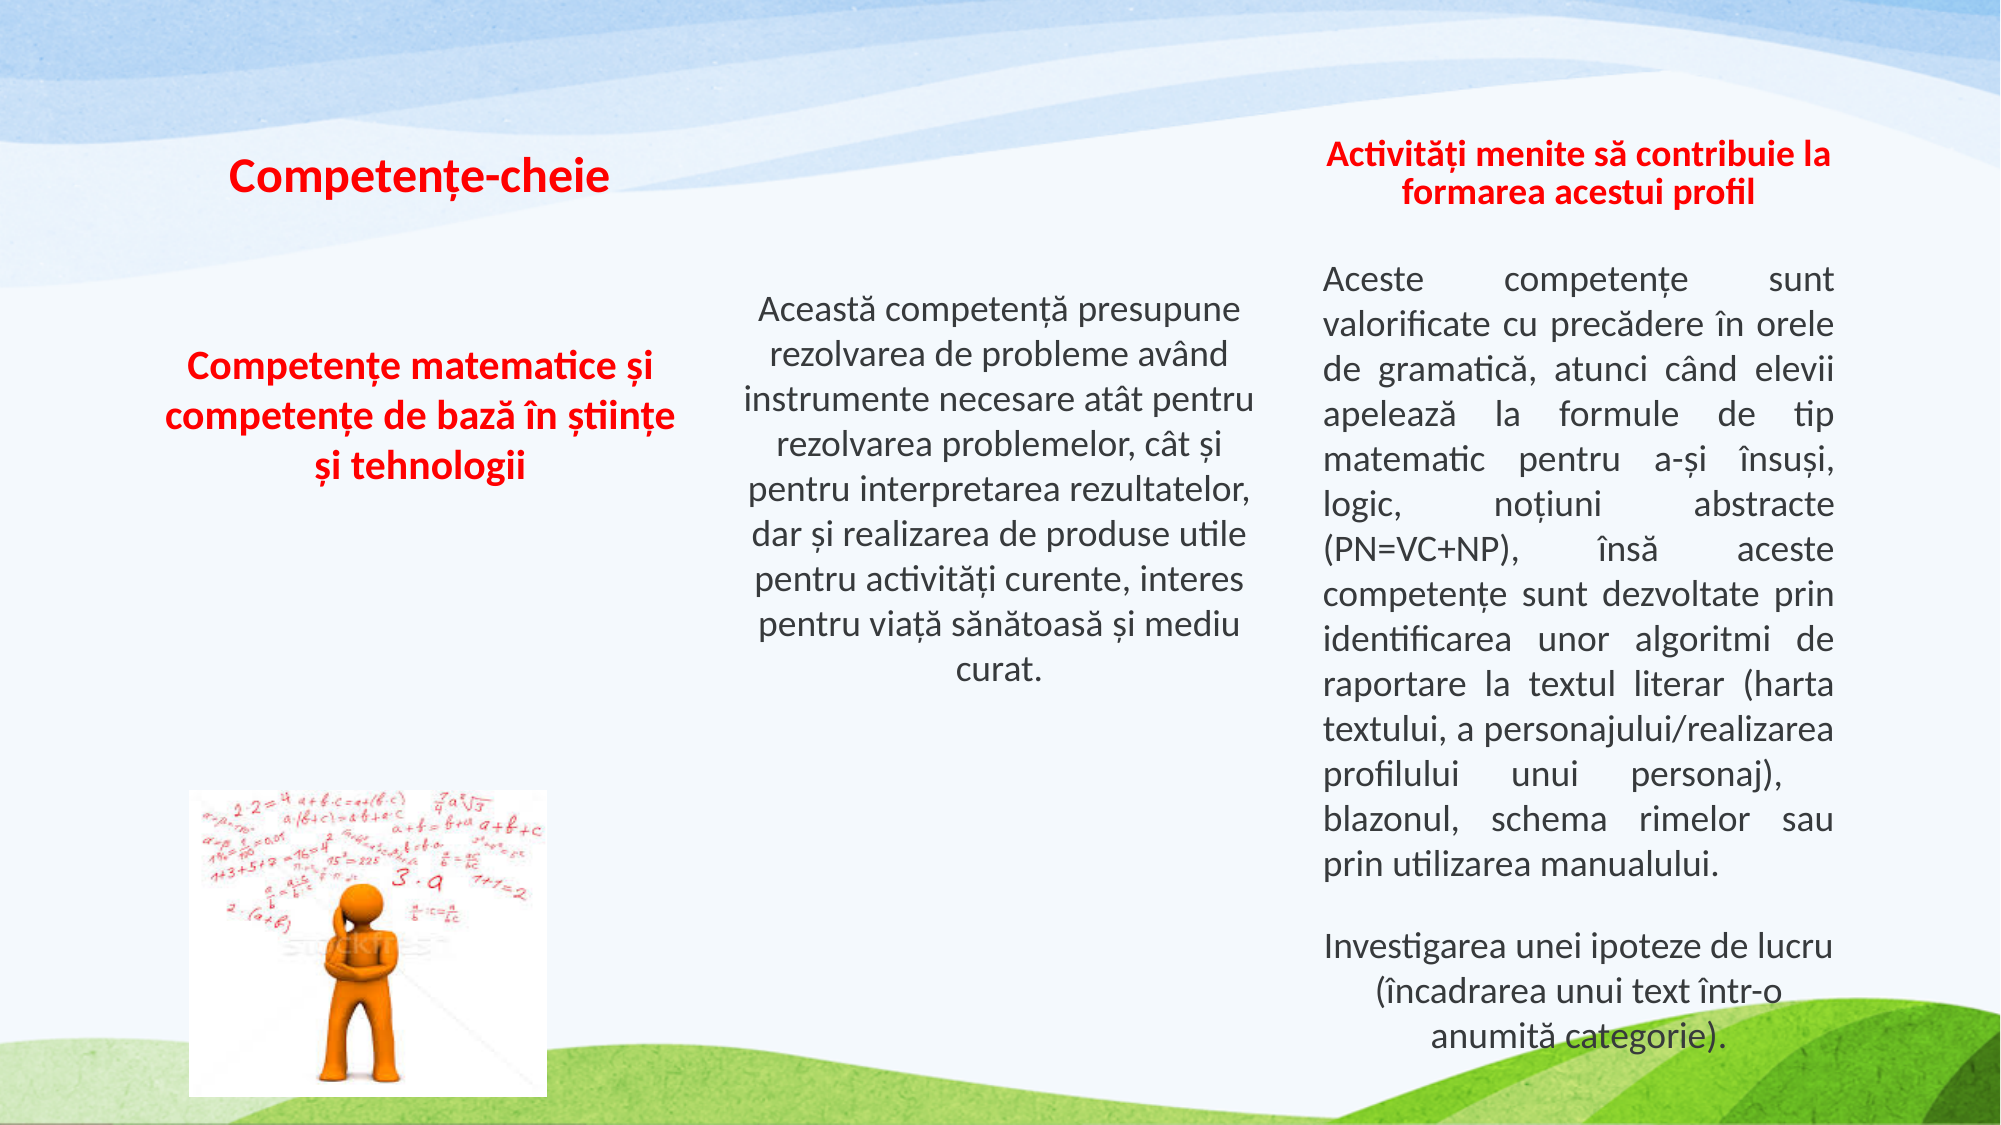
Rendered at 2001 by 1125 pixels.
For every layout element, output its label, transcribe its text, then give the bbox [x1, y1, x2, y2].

picture [0, 0, 2001, 1125]
list Competențe-cheie [149, 99, 692, 210]
list Activități menite să contribuie la formarea acestui profil [1307, 99, 1851, 246]
list Competențe matematice și competențe de bază în științe și tehnologii [149, 330, 692, 951]
list Aceste competențe sunt valorificate cu precădere în orele de gramatică, atunci când elevii apelează la formule de tip matematic pentru a-și însuși, logic, noțiuni abstracte (PN=VC+NP), însă aceste competențe sunt dezvoltate prin identificarea unor algoritmi de raportare la textul literar (harta textului, a personajului/realizarea profilului unui personaj), blazonul, schema rimelor sau prin utilizarea manualului. Investigarea unei ipoteze de lucru (încadrarea unui text într-o anumită categorie). [1307, 246, 1851, 889]
list Această competență presupune rezolvarea de probleme având instrumente necesare atât pentru rezolvarea problemelor, cât și pentru interpretarea rezultatelor, dar și realizarea de produse utile pentru activități curente, interes pentru viață sănătoasă și mediu curat. [728, 276, 1271, 950]
